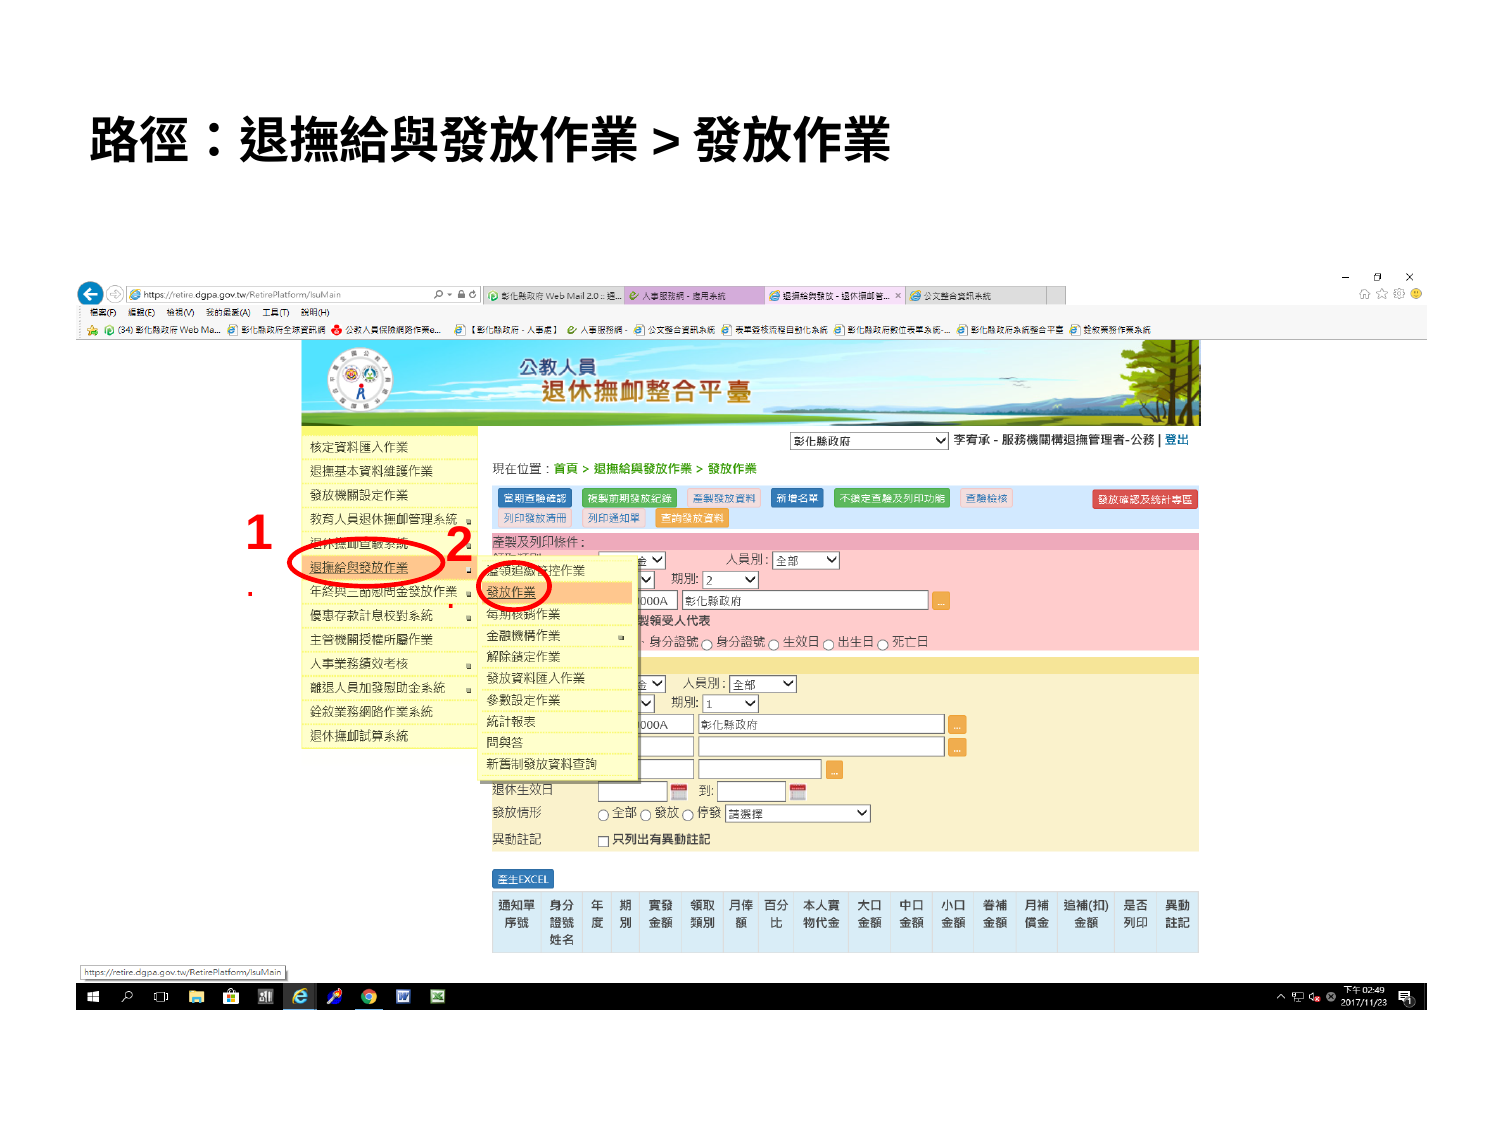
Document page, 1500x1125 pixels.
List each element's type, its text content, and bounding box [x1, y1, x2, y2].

title 路徑：退撫給與發放作業>發放作業 [75, 45, 1426, 233]
text_box 2. [430, 503, 491, 624]
picture [76, 267, 1427, 1010]
text_box 1. [230, 491, 290, 613]
